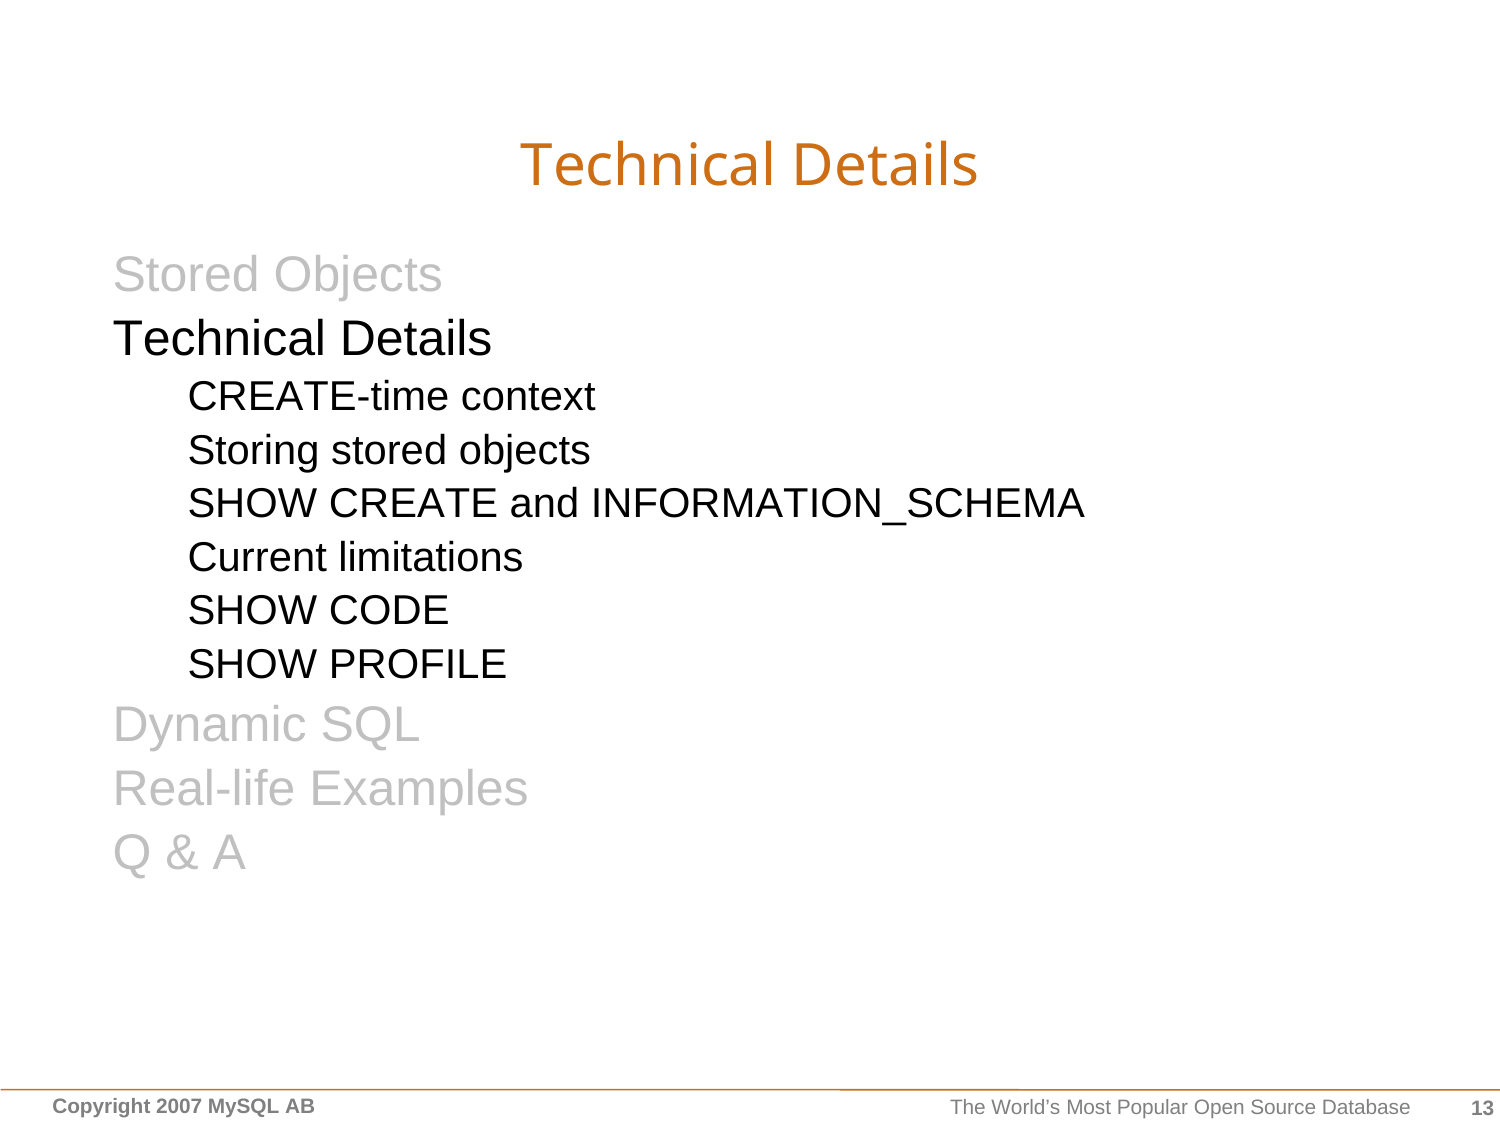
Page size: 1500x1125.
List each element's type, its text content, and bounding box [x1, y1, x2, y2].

title Technical Details [0, 94, 1500, 218]
list Stored Objects Technical Details CREATE-time context Storing stored objects SHOW CREATE and INFORMATION_SCHEMA Current limitations SHOW CODE SHOW PROFILE Dynamic SQL Real-life Examples Q & A [112, 249, 1388, 1098]
